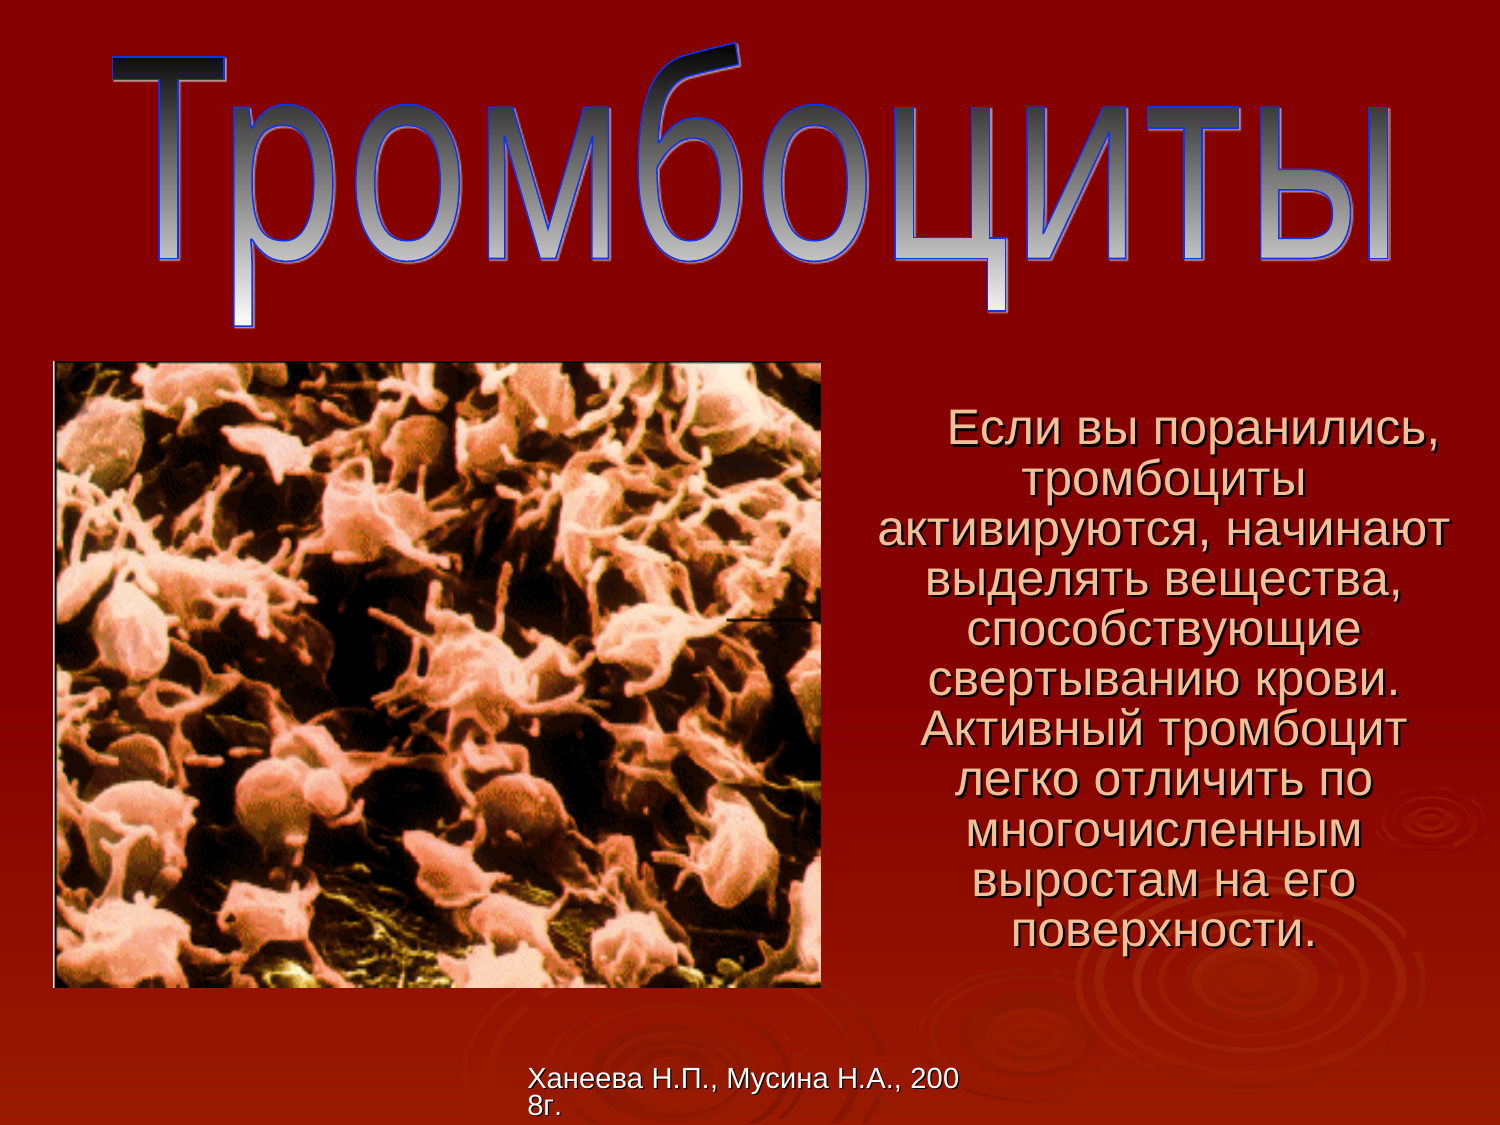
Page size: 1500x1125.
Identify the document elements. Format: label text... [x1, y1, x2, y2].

text_box Тромбоциты [355, 104, 460, 262]
text_box Тромбоциты [233, 104, 333, 327]
text_box Тромбоциты [112, 57, 225, 259]
text_box Тромбоциты [488, 107, 609, 259]
text_box Тромбоциты [1027, 107, 1126, 259]
text_box Тромбоциты [638, 42, 740, 262]
picture [53, 361, 821, 988]
text_box Тромбоциты [1369, 107, 1388, 259]
list Если вы поранились, тромбоциты активируются, начинают выделять вещества, способствующие свертыванию крови. Активный тромбоцит легко отличить по многочисленным выростам на его поверхности. [856, 397, 1473, 1024]
text_box Тромбоциты [762, 104, 867, 262]
text_box Тромбоциты [1147, 107, 1239, 259]
text_box Тромбоциты [1260, 107, 1351, 259]
text_box Тромбоциты [895, 107, 1006, 311]
